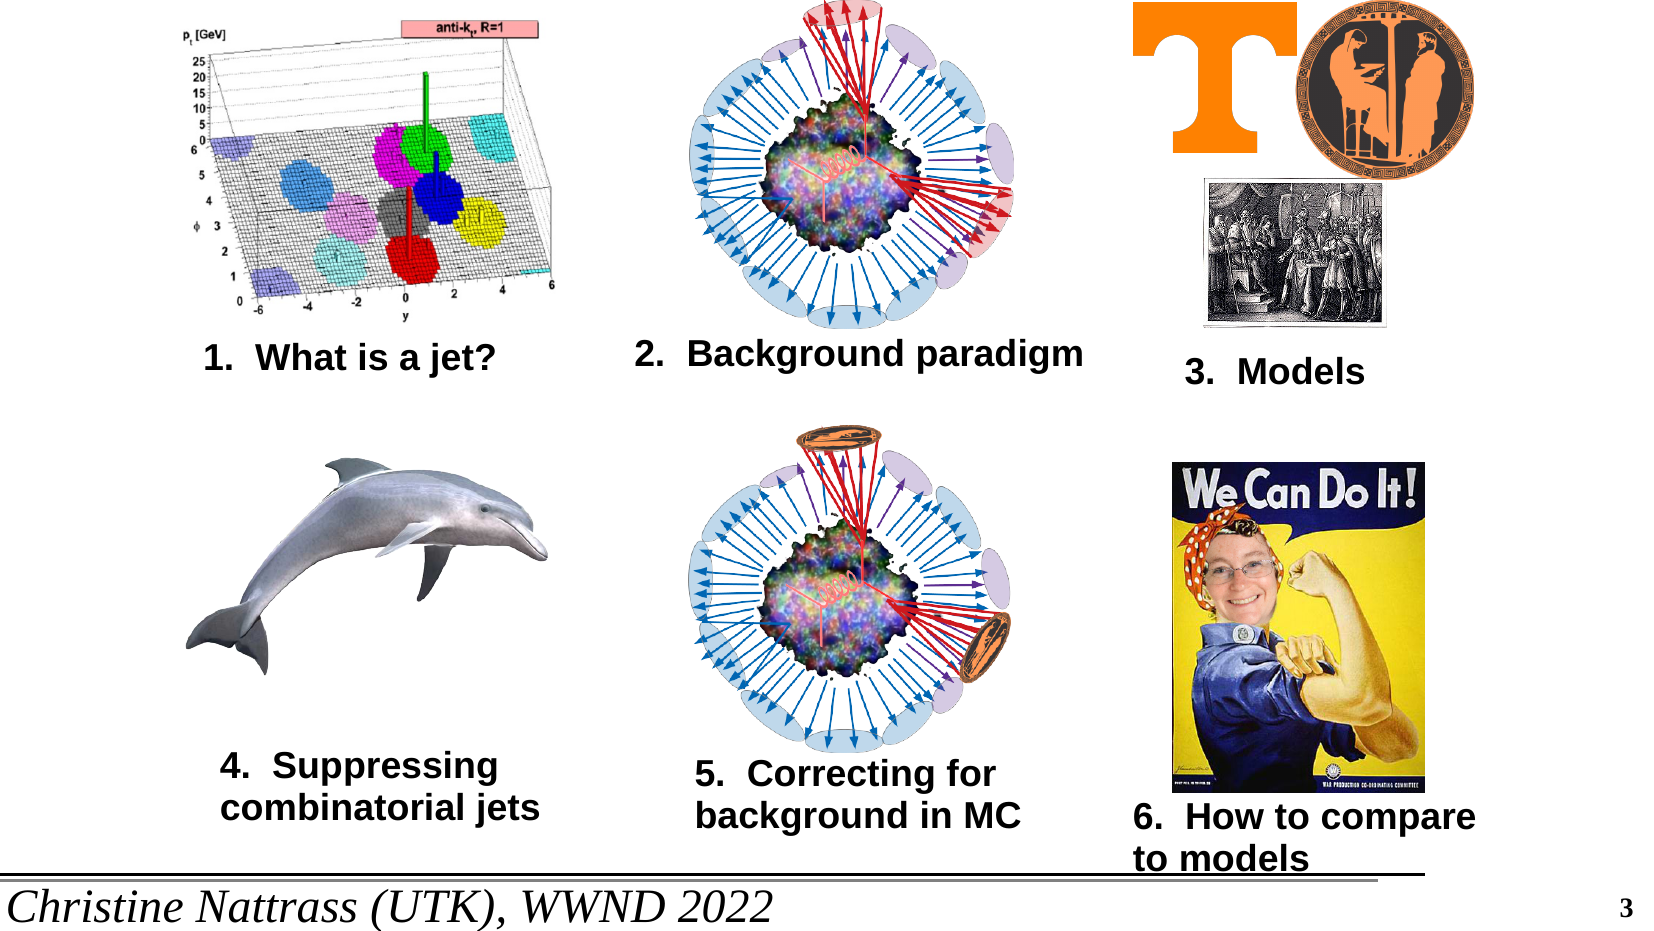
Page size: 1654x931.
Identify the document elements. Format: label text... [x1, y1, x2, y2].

text_box 5. Correcting for background in MC [679, 744, 1046, 844]
text_box 2. Background paradigm [619, 324, 1114, 394]
picture [1172, 462, 1425, 793]
picture [1133, 0, 1474, 328]
text_box 1. What is a jet? [188, 328, 619, 386]
text_box 3. Models [1169, 343, 1386, 401]
picture [183, 446, 558, 697]
picture [689, 0, 1014, 324]
picture [180, 17, 556, 324]
picture [688, 422, 1021, 753]
text_box 6. How to compare to models [1118, 787, 1513, 929]
text_box 4. Suppressing combinatorial jets [205, 737, 577, 836]
